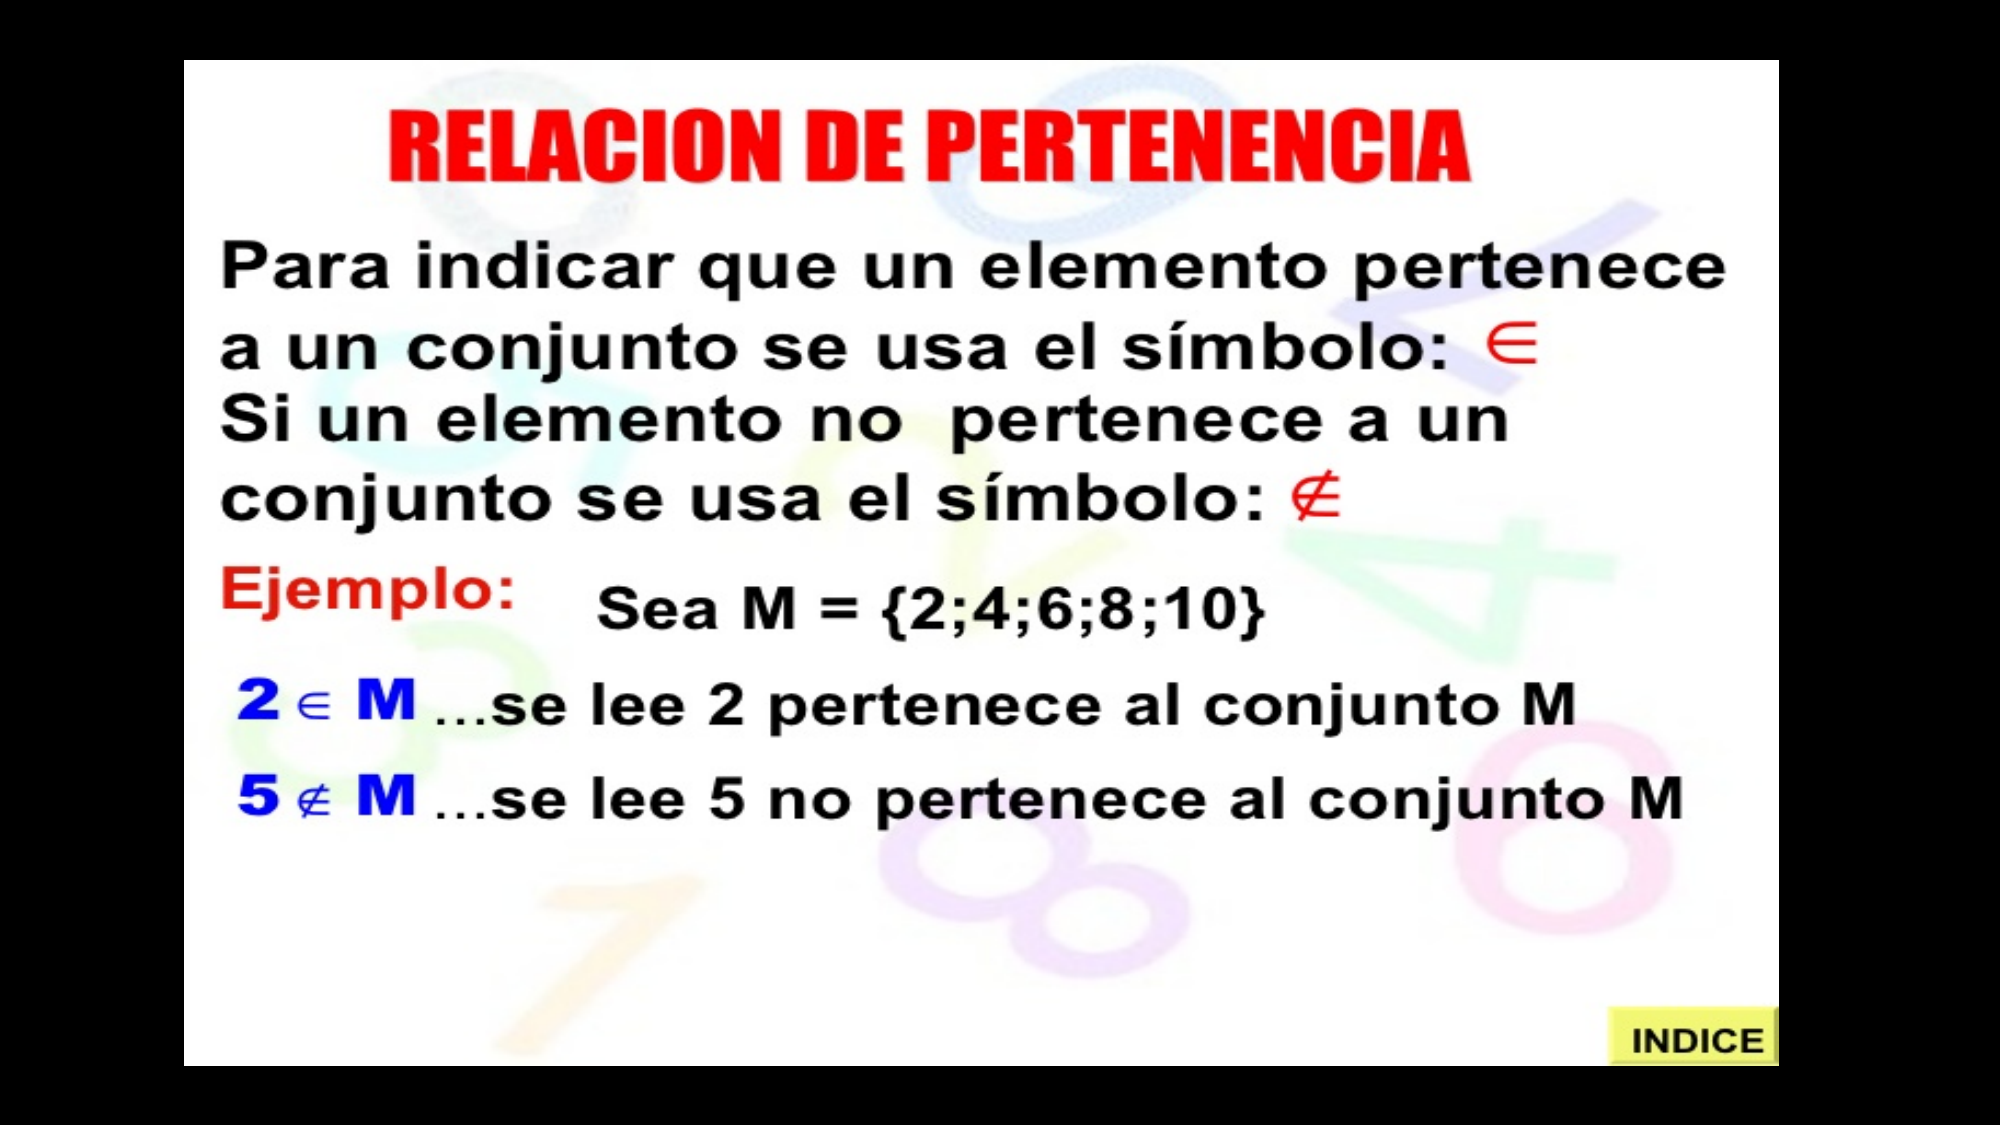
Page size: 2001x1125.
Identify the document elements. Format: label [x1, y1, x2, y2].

picture [184, 60, 1779, 1066]
